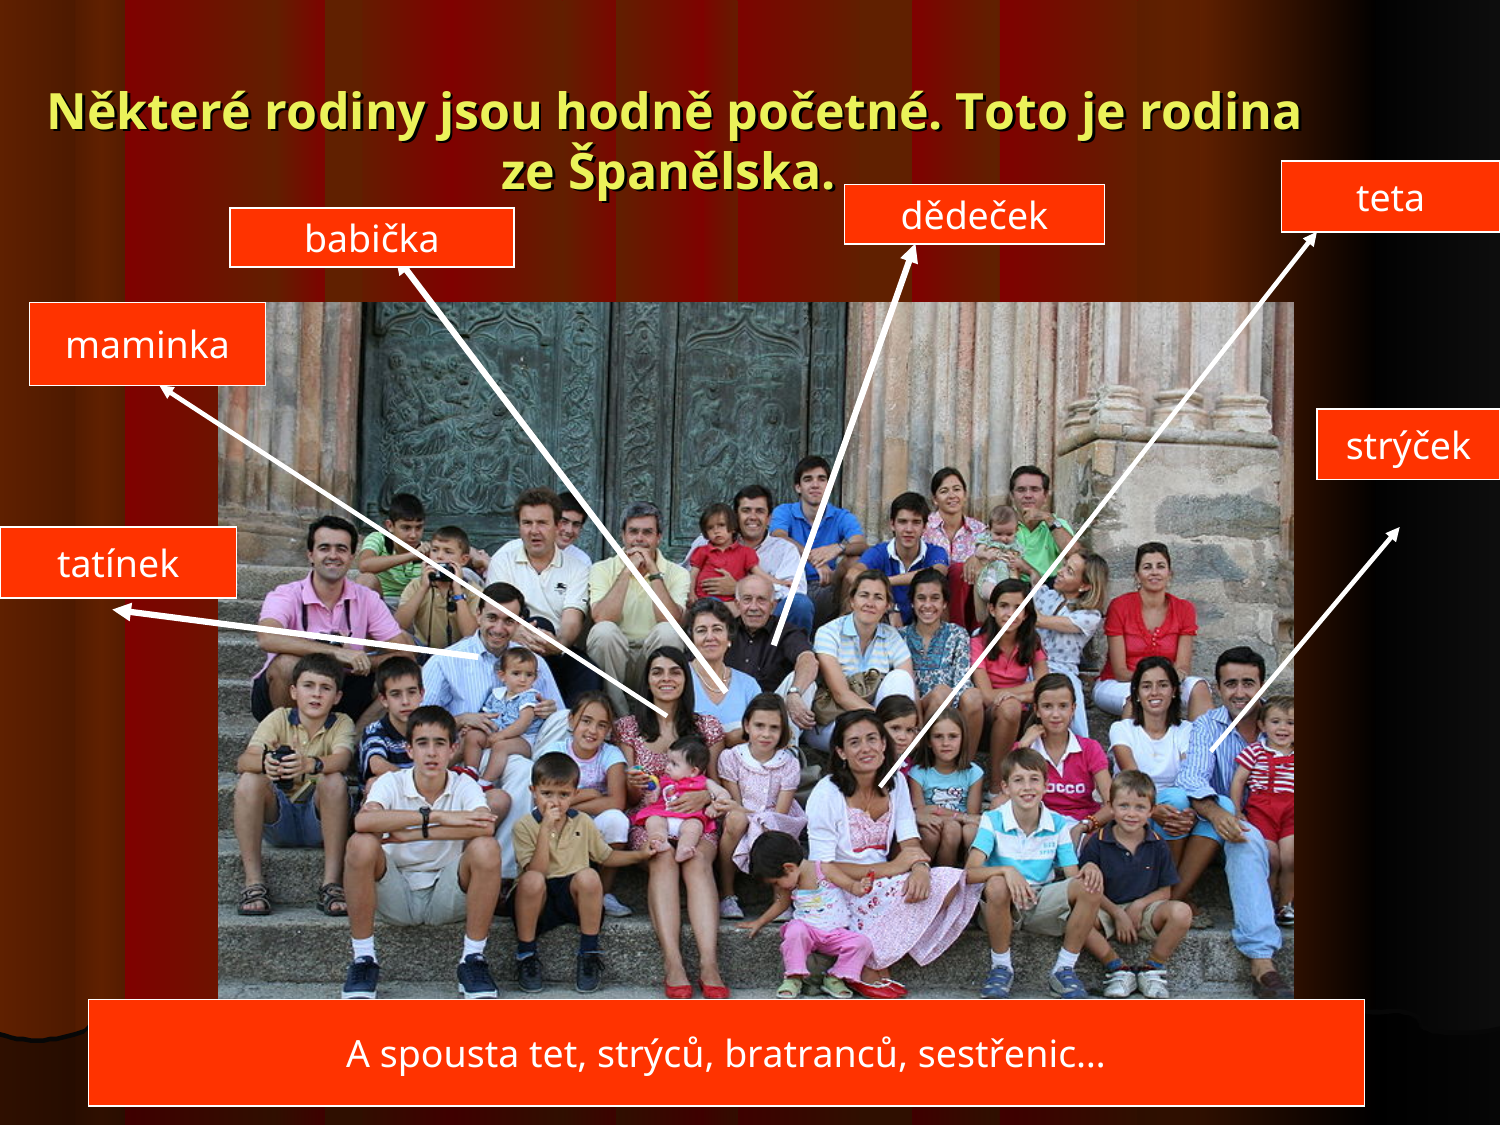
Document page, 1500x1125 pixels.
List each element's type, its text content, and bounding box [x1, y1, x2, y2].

text_box A spousta tet, strýců, bratranců, sestřenic… [88, 999, 1365, 1106]
text_box babička [230, 207, 514, 268]
text_box dědeček [844, 184, 1105, 244]
text_box strýček [1316, 408, 1500, 480]
text_box teta [1281, 160, 1500, 232]
text_box maminka [29, 302, 266, 386]
picture [218, 302, 1294, 999]
text_box tatínek [0, 527, 237, 598]
title Některé rodiny jsou hodně početné. Toto je rodina ze Španělska. [0, 45, 1351, 233]
